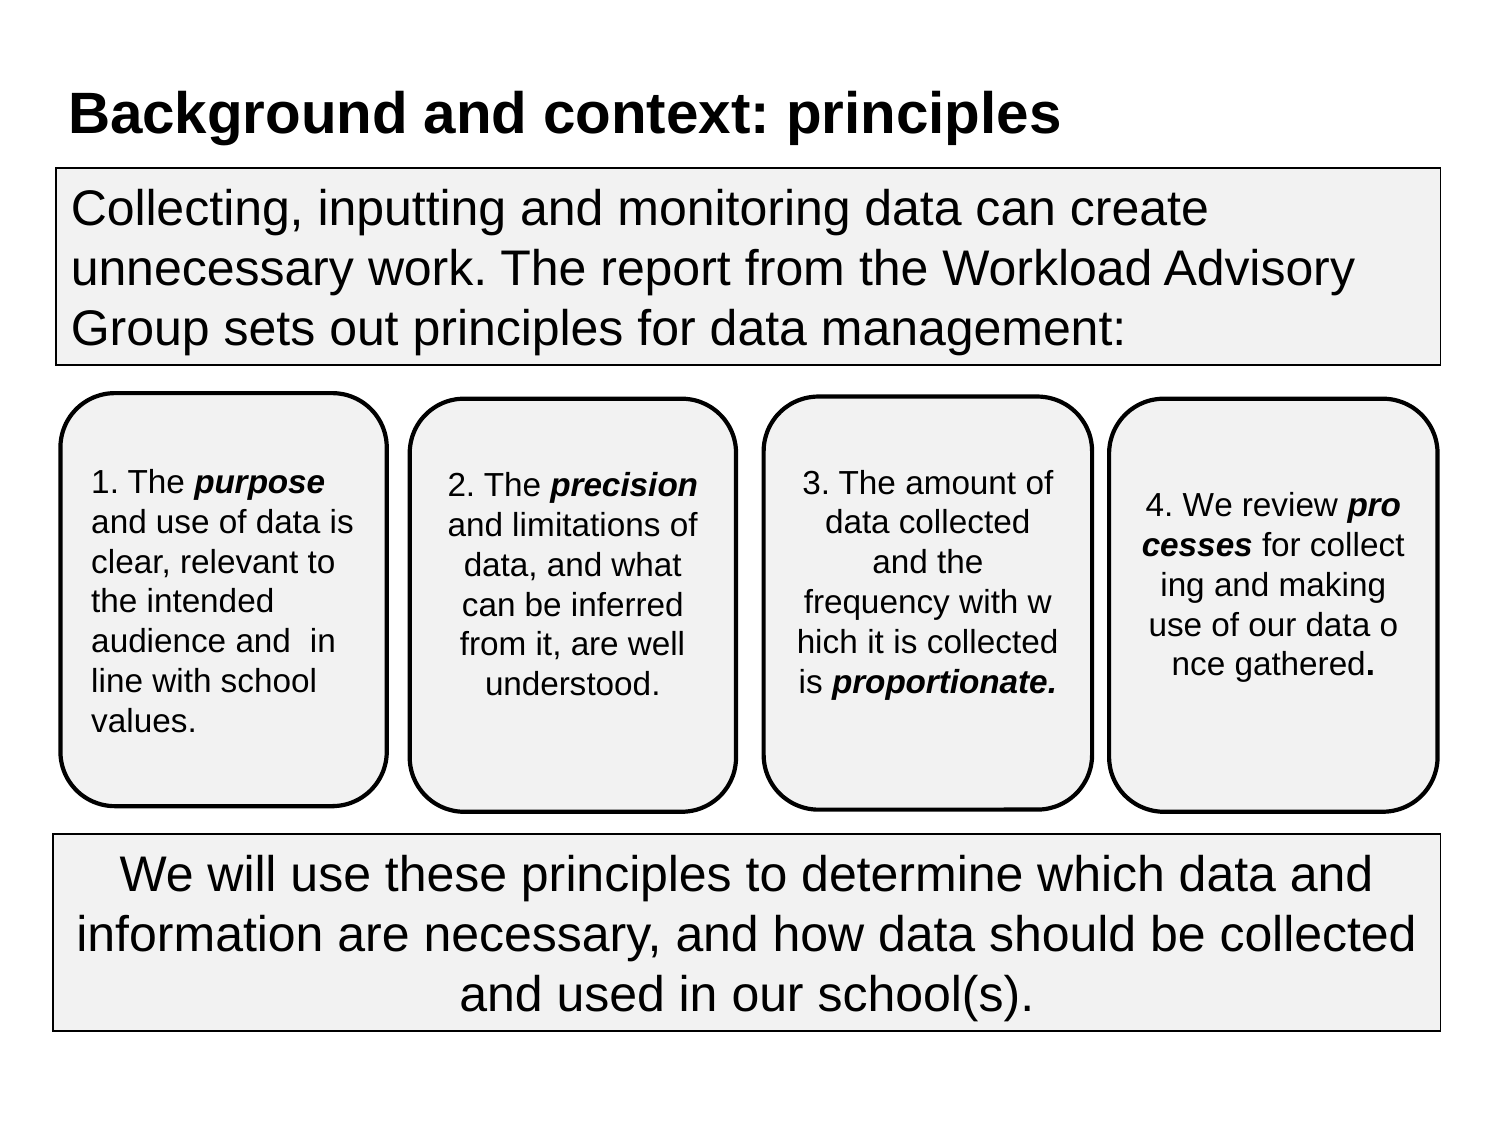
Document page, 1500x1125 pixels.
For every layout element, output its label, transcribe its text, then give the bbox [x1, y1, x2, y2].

text_box 4. We review processes for collecting and making use of our data once gathered. [1109, 398, 1438, 812]
title Background and context: principles [53, 52, 1436, 168]
text_box 1. The purpose and use of data is clear, relevant to the intended audience and in line with school values. [60, 393, 387, 807]
text_box 3. The amount of data collected and the frequency with which it is collected is proportionate. [763, 396, 1093, 810]
text_box 2. The precision and limitations of data, and what can be inferred from it, are well understood. [409, 398, 737, 812]
text_box We will use these principles to determine which data and information are necessary, and how data should be collected and used in our school(s). [53, 834, 1441, 1032]
text_box Collecting, inputting and monitoring data can create unnecessary work. The report from the Workload Advisory Group sets out principles for data management: [55, 168, 1441, 366]
